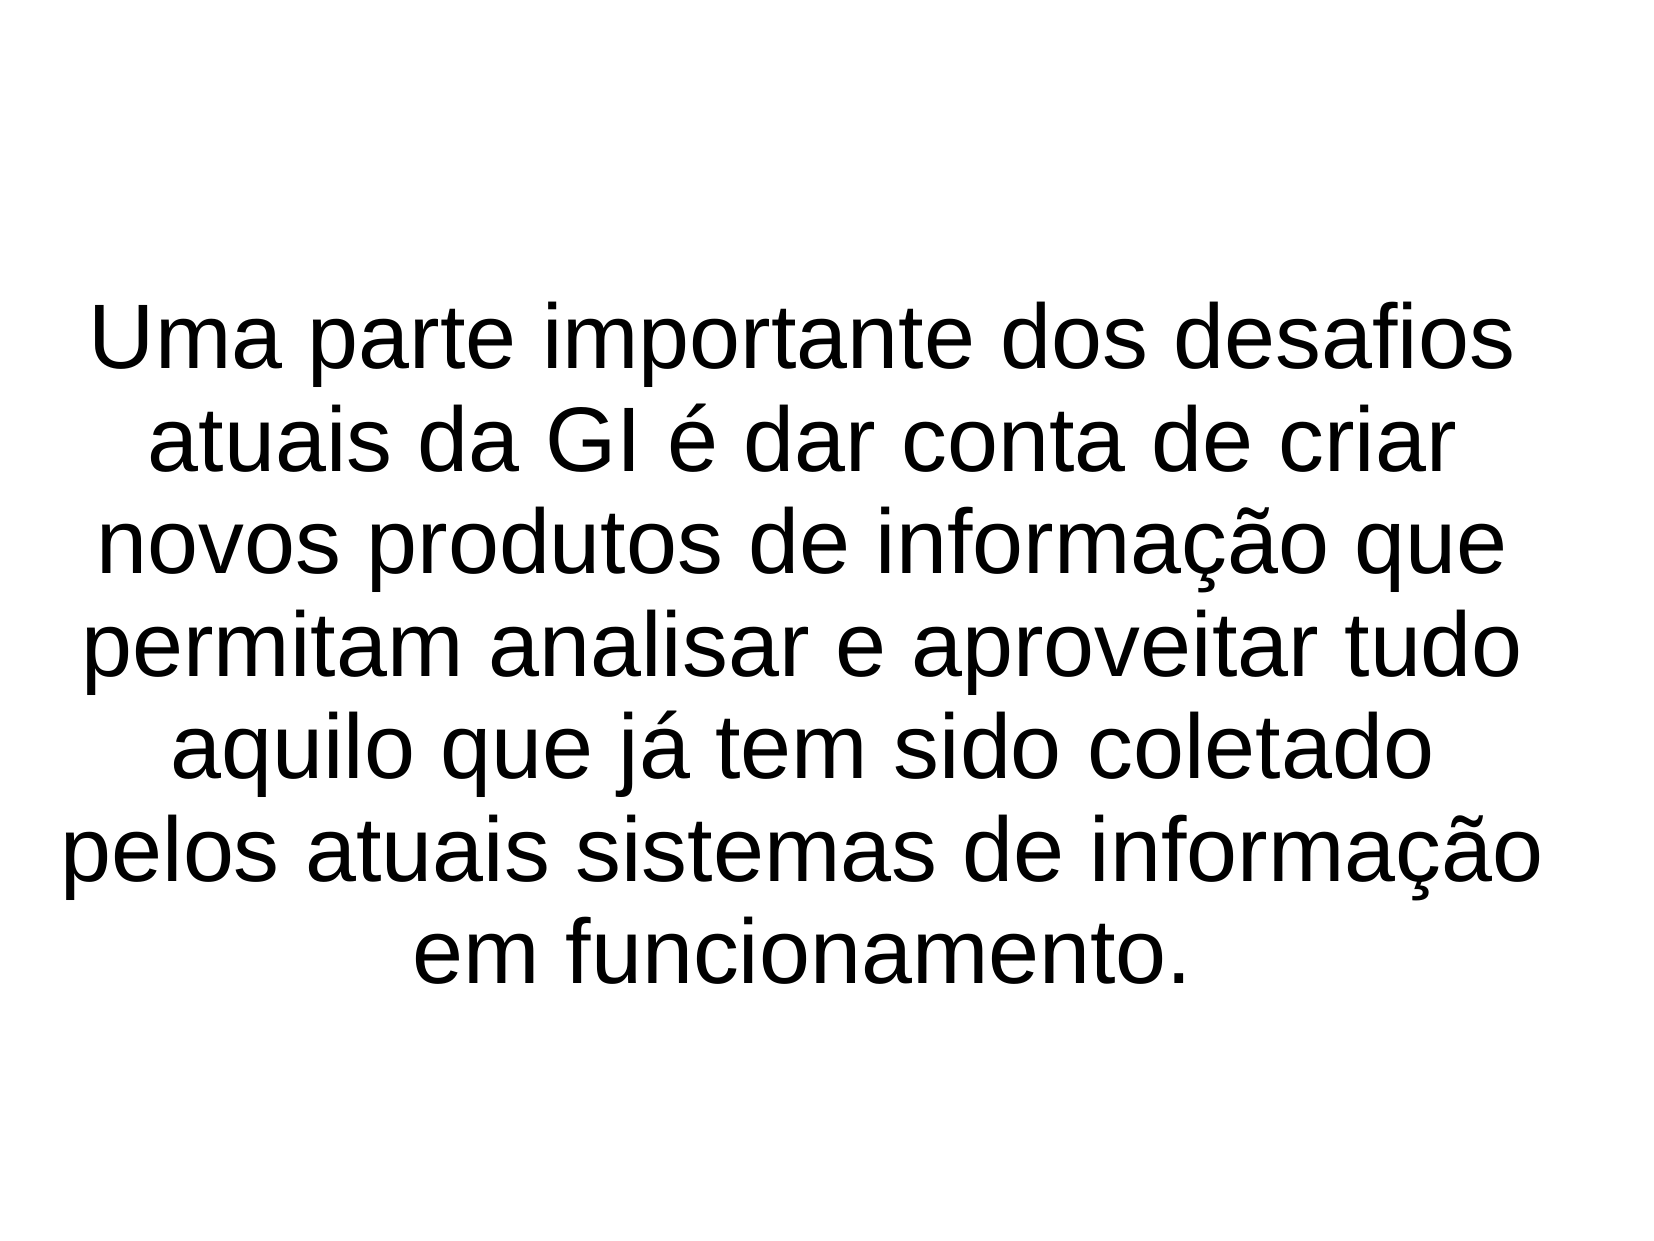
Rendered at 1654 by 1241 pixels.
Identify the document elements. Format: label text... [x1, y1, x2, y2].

title Uma parte importante dos desafios atuais da GI é dar conta de criar novos produtos de informação que permitam analisar e aproveitar tudo aquilo que já tem sido coletado pelos atuais sistemas de informação em funcionamento. [59, 284, 1548, 1004]
